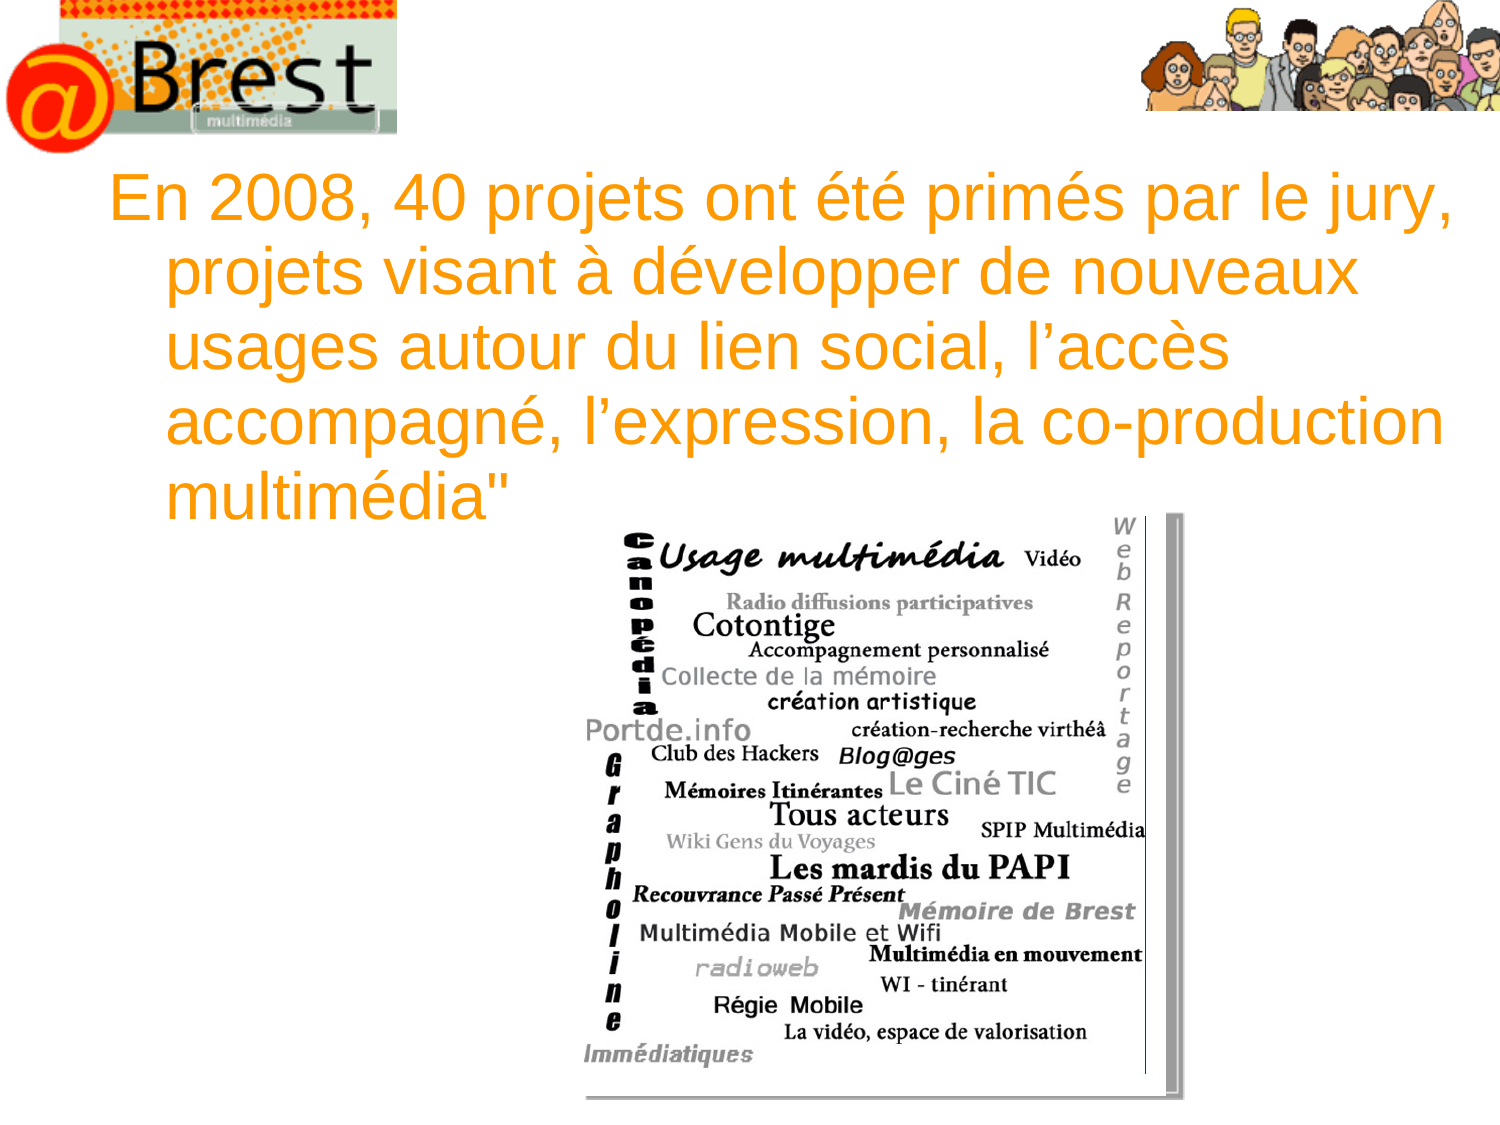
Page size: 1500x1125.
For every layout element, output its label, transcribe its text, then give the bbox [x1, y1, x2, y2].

picture [1140, 0, 1500, 111]
list En 2008, 40 projets ont été primés par le jury, projets visant à développer de nouveaux usages autour du lien social, l’accès accompagné, l’expression, la co-production multimédia" [93, 152, 1500, 568]
picture [0, 0, 397, 157]
picture [574, 515, 1161, 1090]
